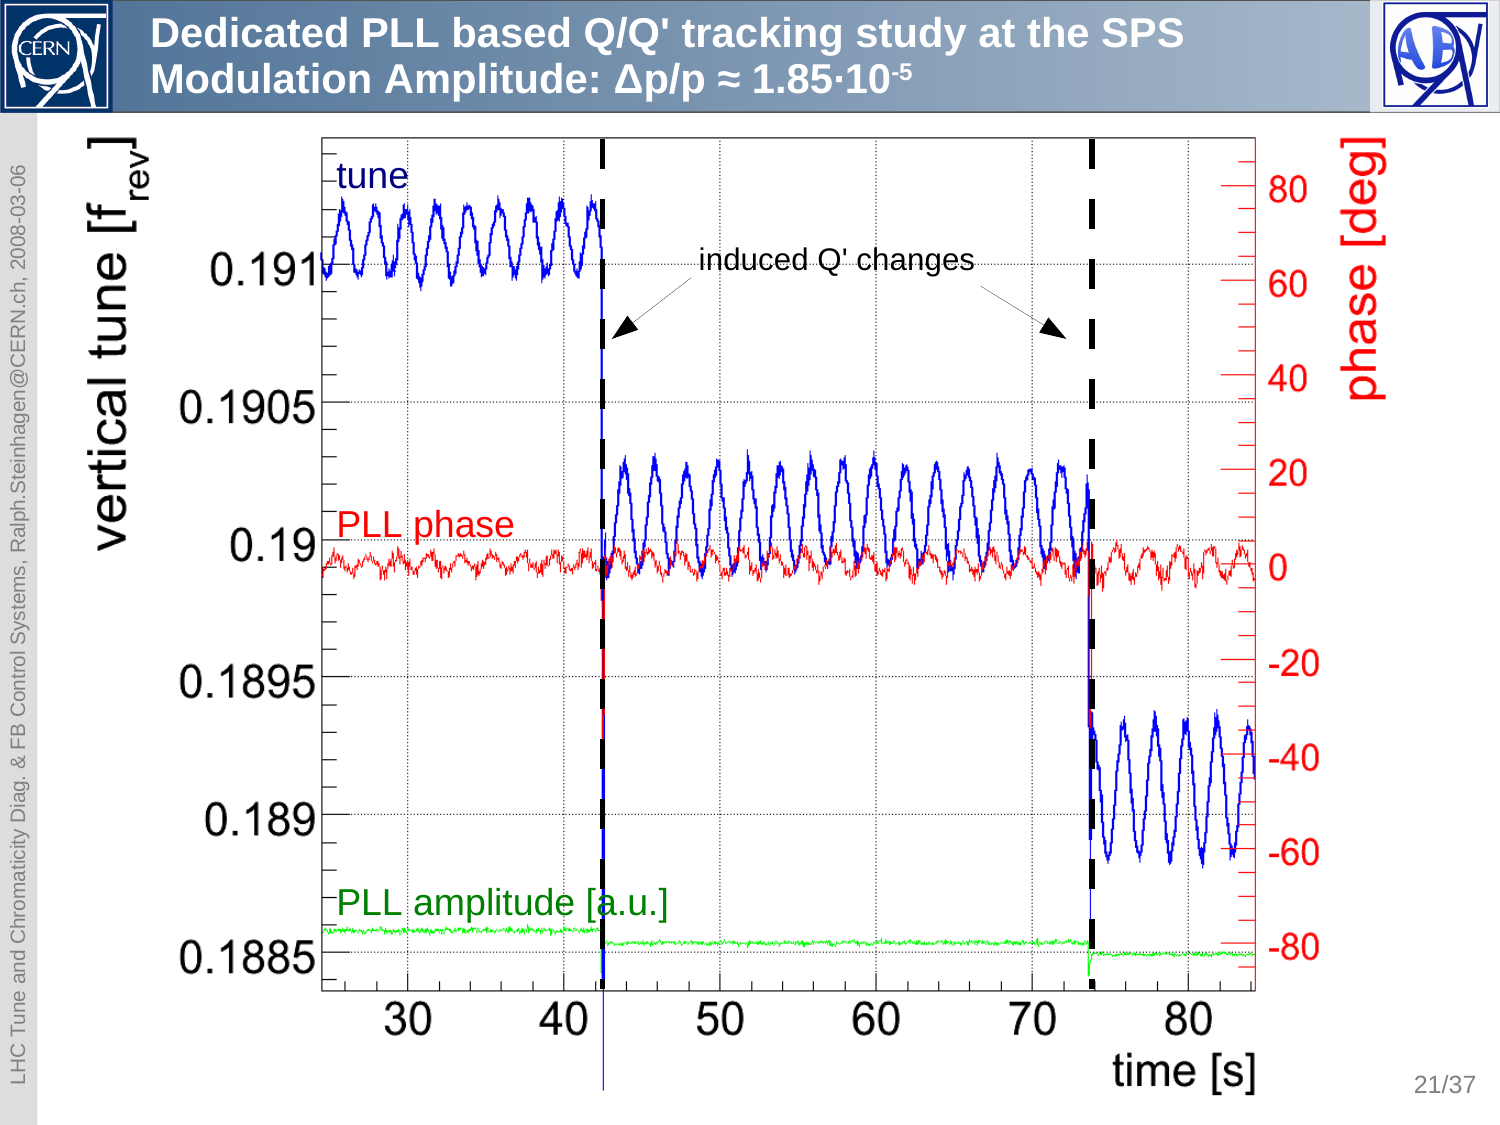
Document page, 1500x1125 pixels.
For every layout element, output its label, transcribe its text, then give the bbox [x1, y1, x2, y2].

text_box tune [321, 147, 424, 209]
text_box induced Q' changes [684, 234, 991, 289]
text_box PLL amplitude [a.u.] [321, 874, 685, 936]
title Dedicated PLL based Q/Q' tracking study at the SPS Modulation Amplitude: Δp/p ≈ 1.85∙10-5 [150, 2, 1201, 111]
picture [85, 118, 1400, 1110]
text_box PLL phase [321, 496, 530, 558]
picture [1382, 1, 1489, 108]
picture [0, 0, 113, 113]
